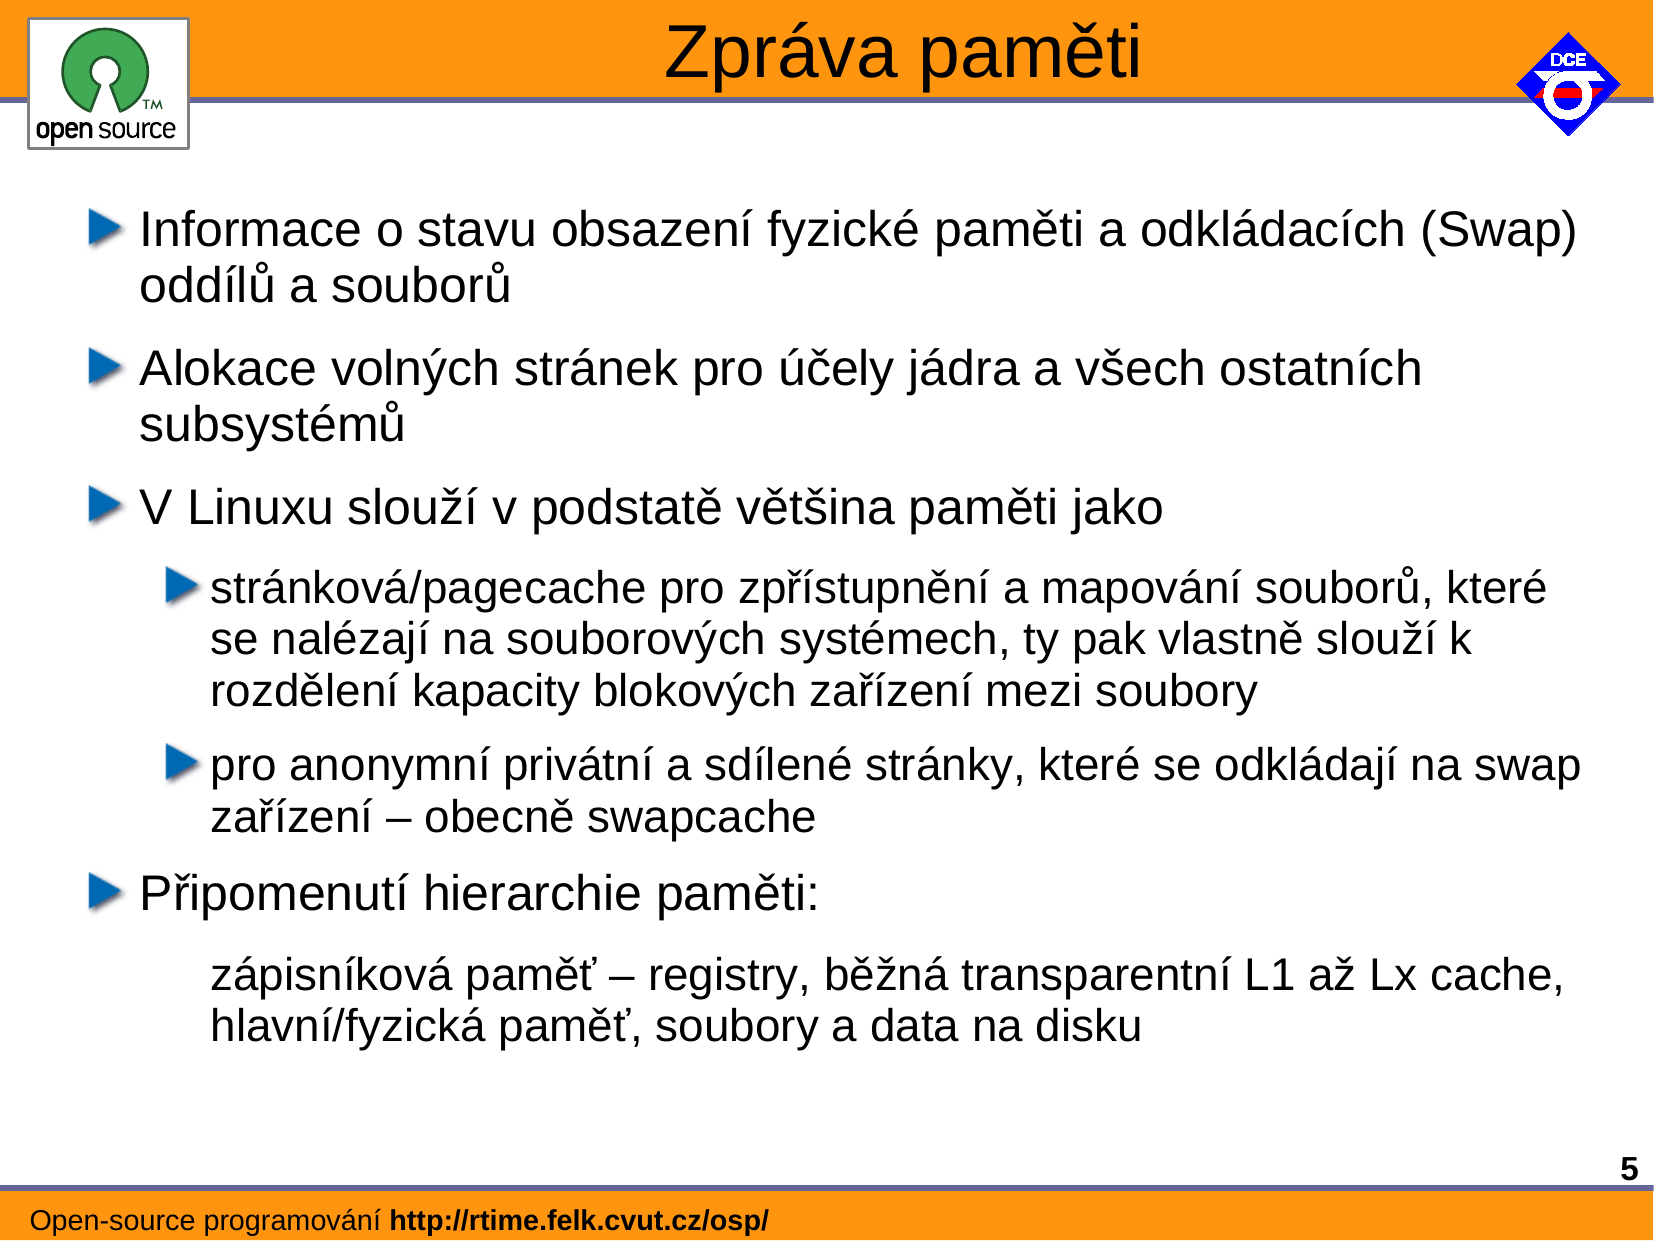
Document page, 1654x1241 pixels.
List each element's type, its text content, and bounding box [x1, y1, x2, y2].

title Zpráva paměti [178, 4, 1631, 98]
list Informace o stavu obsazení fyzické paměti a odkládacích (Swap) oddílů a souborů Alokace volných stránek pro účely jádra a všech ostatních subsystémů V Linuxu slouží v podstatě většina paměti jako stránková/pagecache pro zpřístupnění a mapování souborů, které se nalézají na souborových systémech, ty pak vlastně slouží k rozdělení kapacity blokových zařízení mezi soubory pro anonymní privátní a sdílené stránky, které se odkládají na swap zařízení – obecně swapcache Připomenutí hierarchie paměti: zápisníková paměť – registry, běžná transparentní L1 až Lx cache, hlavní/fyzická paměť, soubory a data na disku [68, 201, 1592, 1129]
